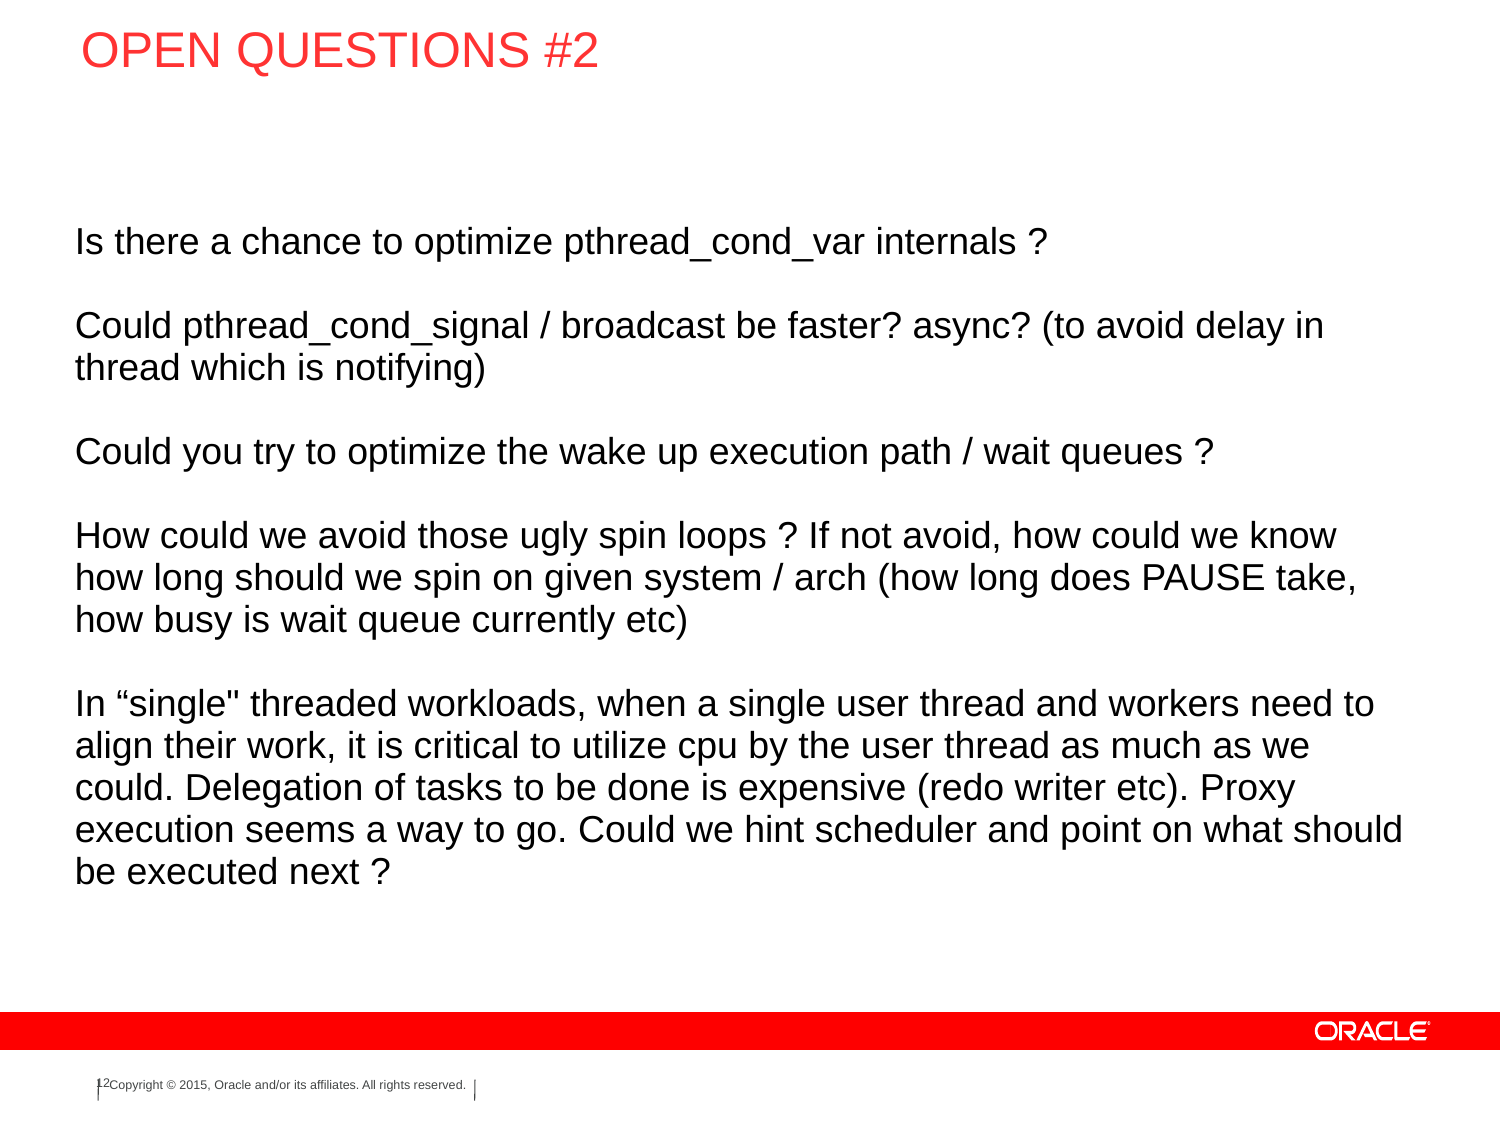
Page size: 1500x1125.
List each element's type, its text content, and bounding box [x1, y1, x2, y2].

text_box Is there a chance to optimize pthread_cond_var internals ? Could pthread_cond_signal / broadcast be faster? async? (to avoid delay in thread which is notifying) Could you try to optimize the wake up execution path / wait queues ? How could we avoid those ugly spin loops ? If not avoid, how could we know how long should we spin on given system / arch (how long does PAUSE take, how busy is wait queue currently etc) In “single" threaded workloads, when a single user thread and workers need to align their work, it is critical to utilize cpu by the user thread as much as we could. Delegation of tasks to be done is expensive (redo writer etc). Proxy execution seems a way to go. Could we hint scheduler and point on what should be executed next ? [60, 129, 1426, 984]
picture [0, 1012, 1500, 1050]
text_box OPEN QUESTIONS #2 [66, 15, 616, 86]
